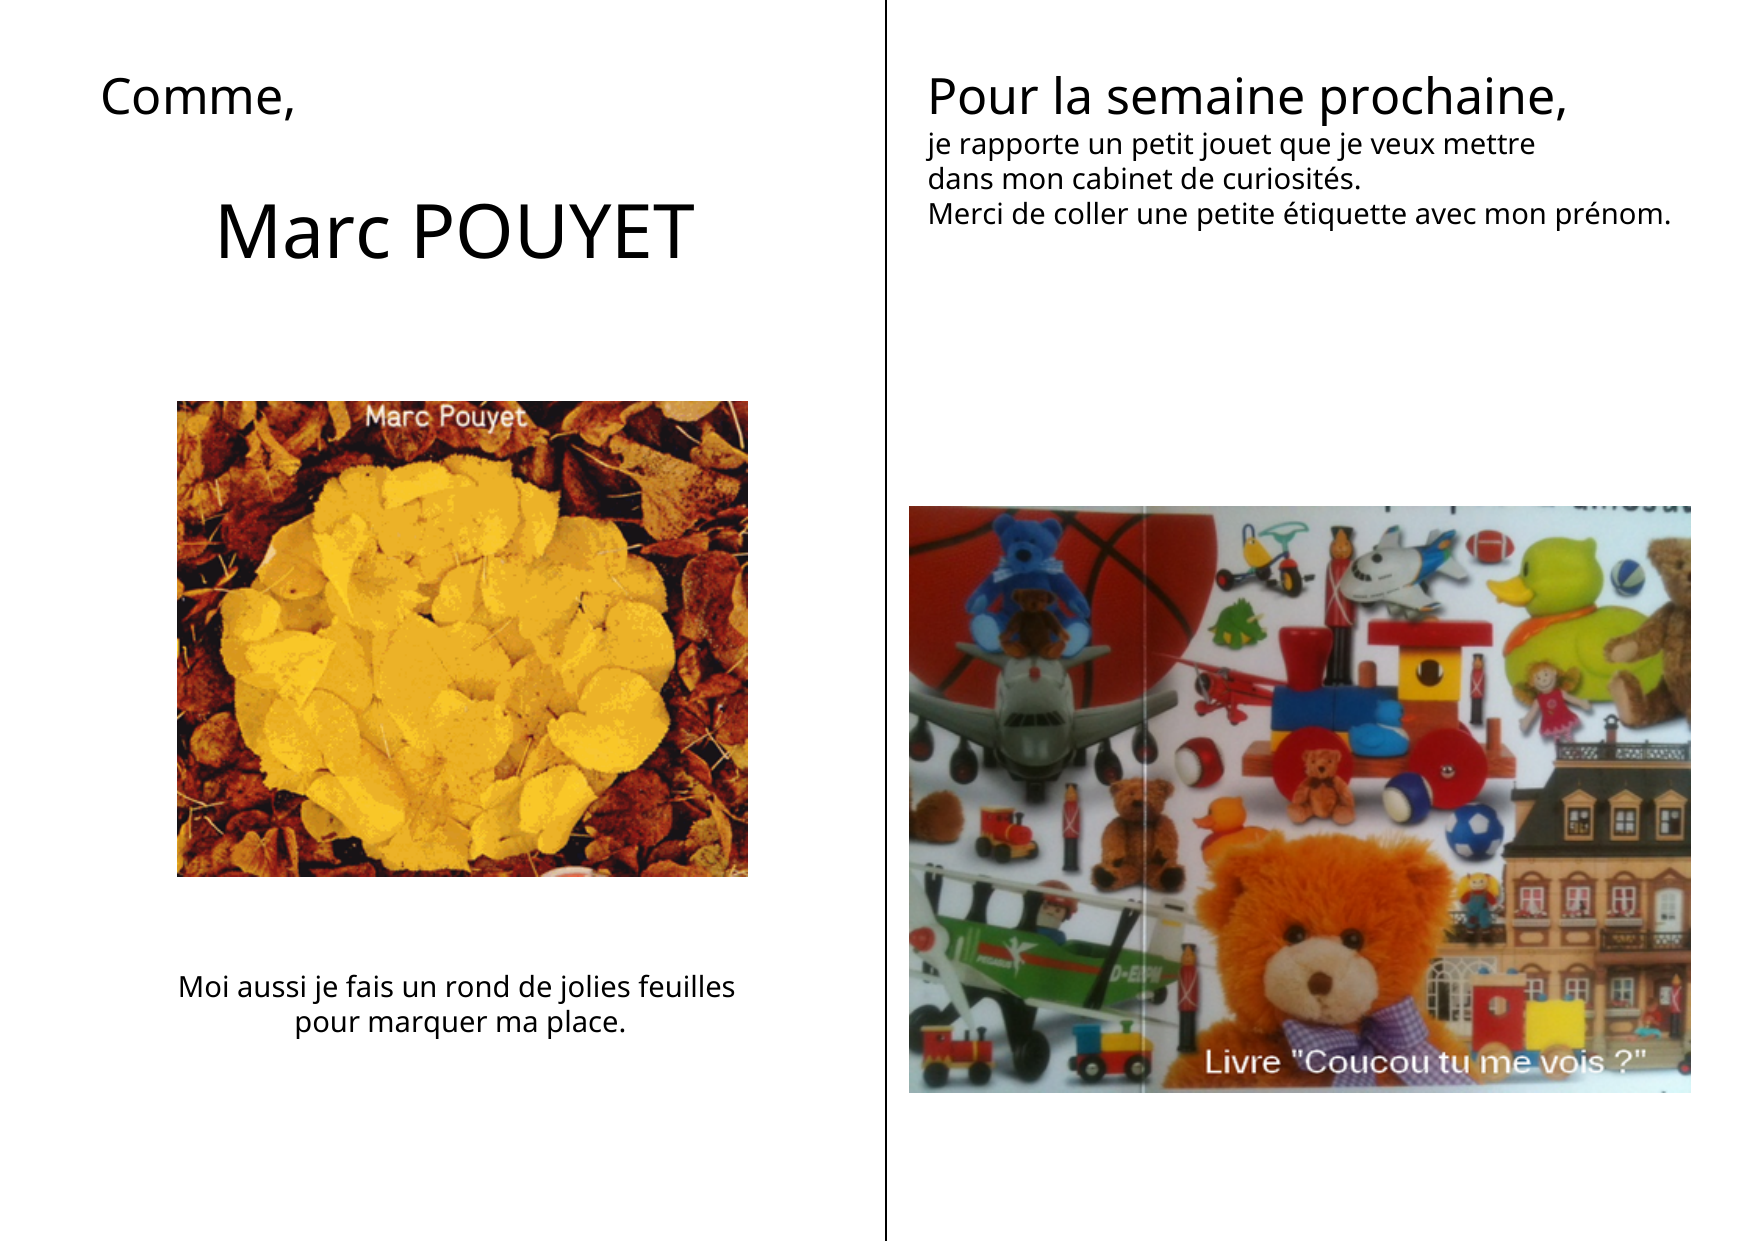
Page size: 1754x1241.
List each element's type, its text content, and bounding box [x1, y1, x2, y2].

picture [177, 401, 748, 877]
text_box Moi aussi je fais un rond de jolies feuilles pour marquer ma place. [94, 962, 827, 1093]
text_box Pour la semaine prochaine, je rapporte un petit jouet que je veux mettre dans mon cabinet de curiosités. Merci de coller une petite étiquette avec mon prénom. [921, 59, 1737, 367]
text_box Marc POUYET [70, 177, 839, 367]
text_box Comme, [94, 59, 815, 148]
picture [909, 506, 1691, 1093]
